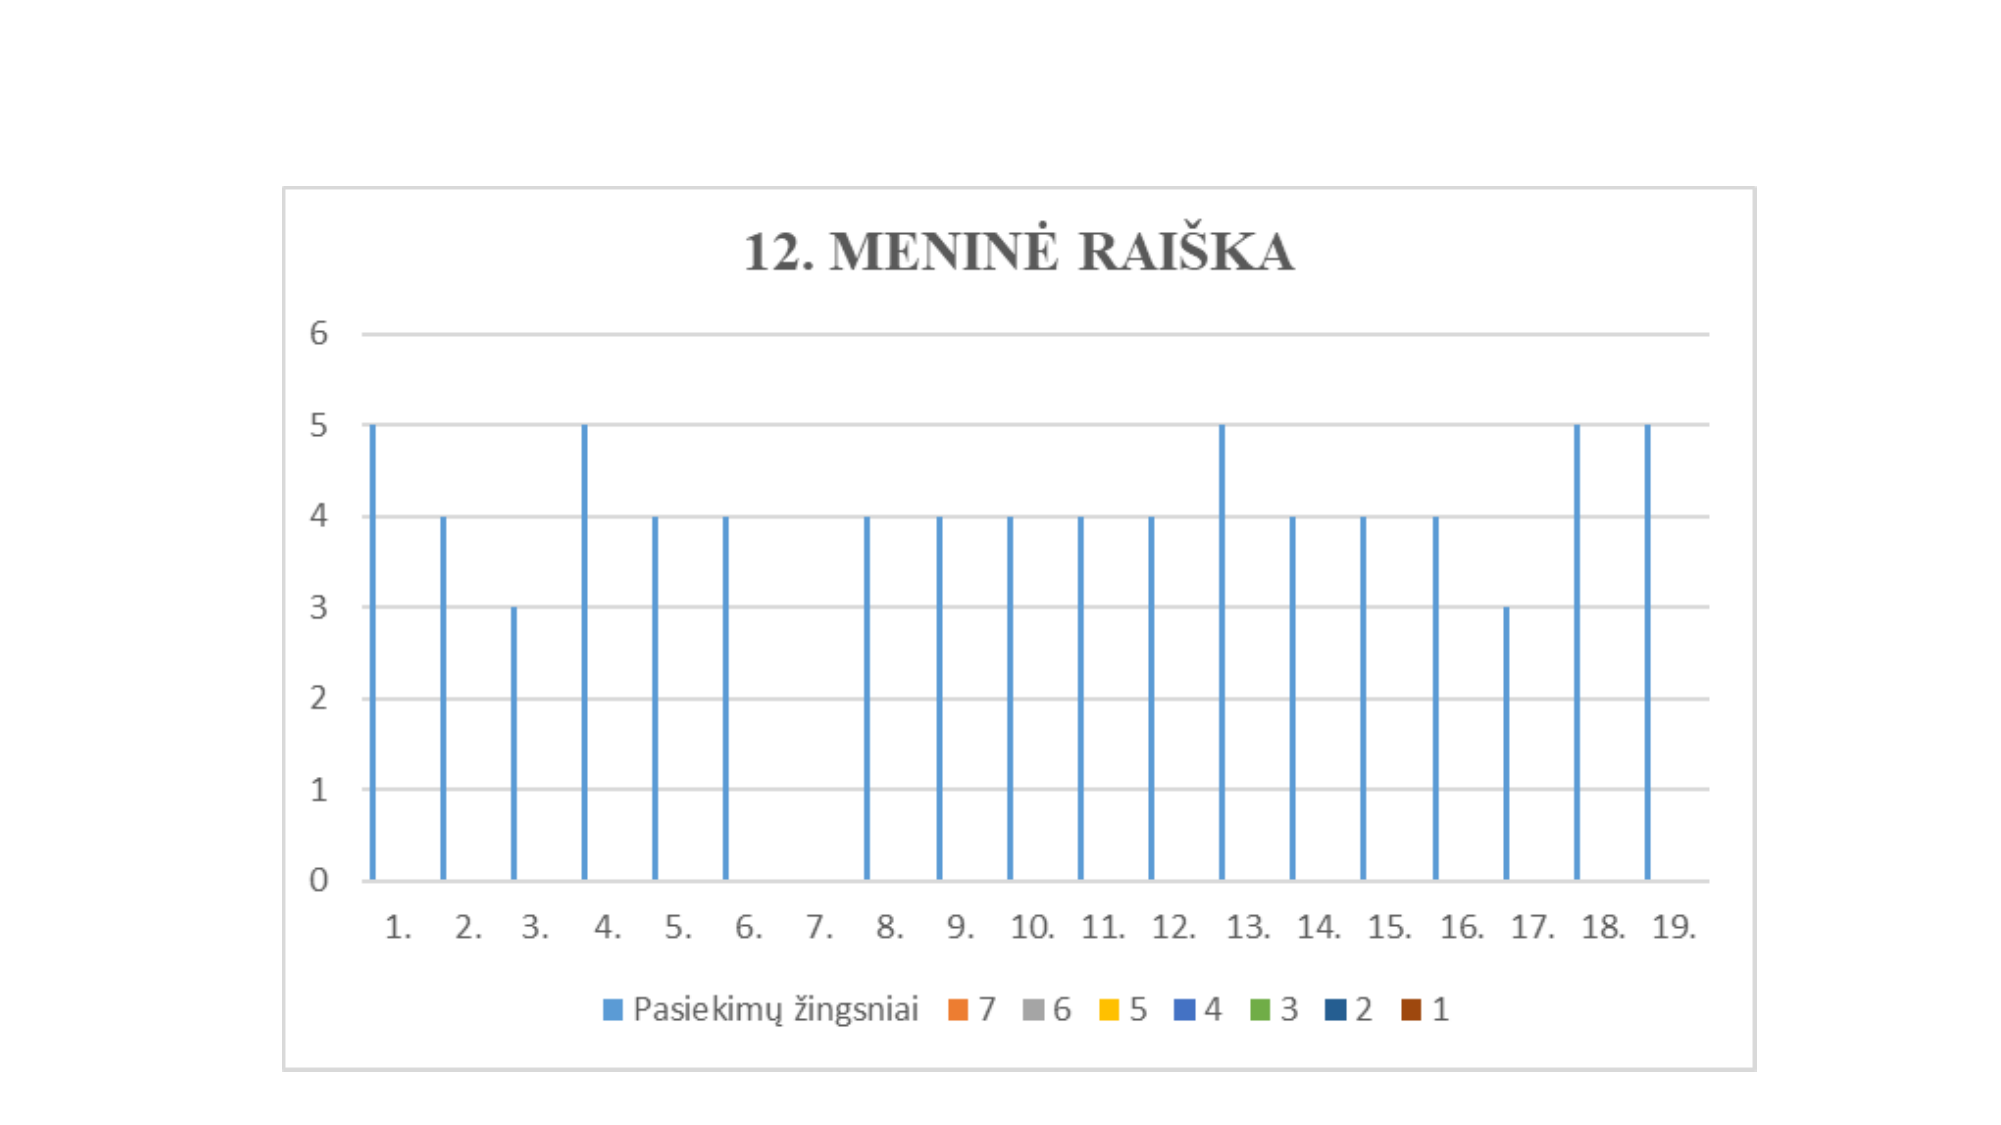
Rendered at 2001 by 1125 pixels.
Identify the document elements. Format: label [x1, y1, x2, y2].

picture [282, 186, 1757, 1072]
